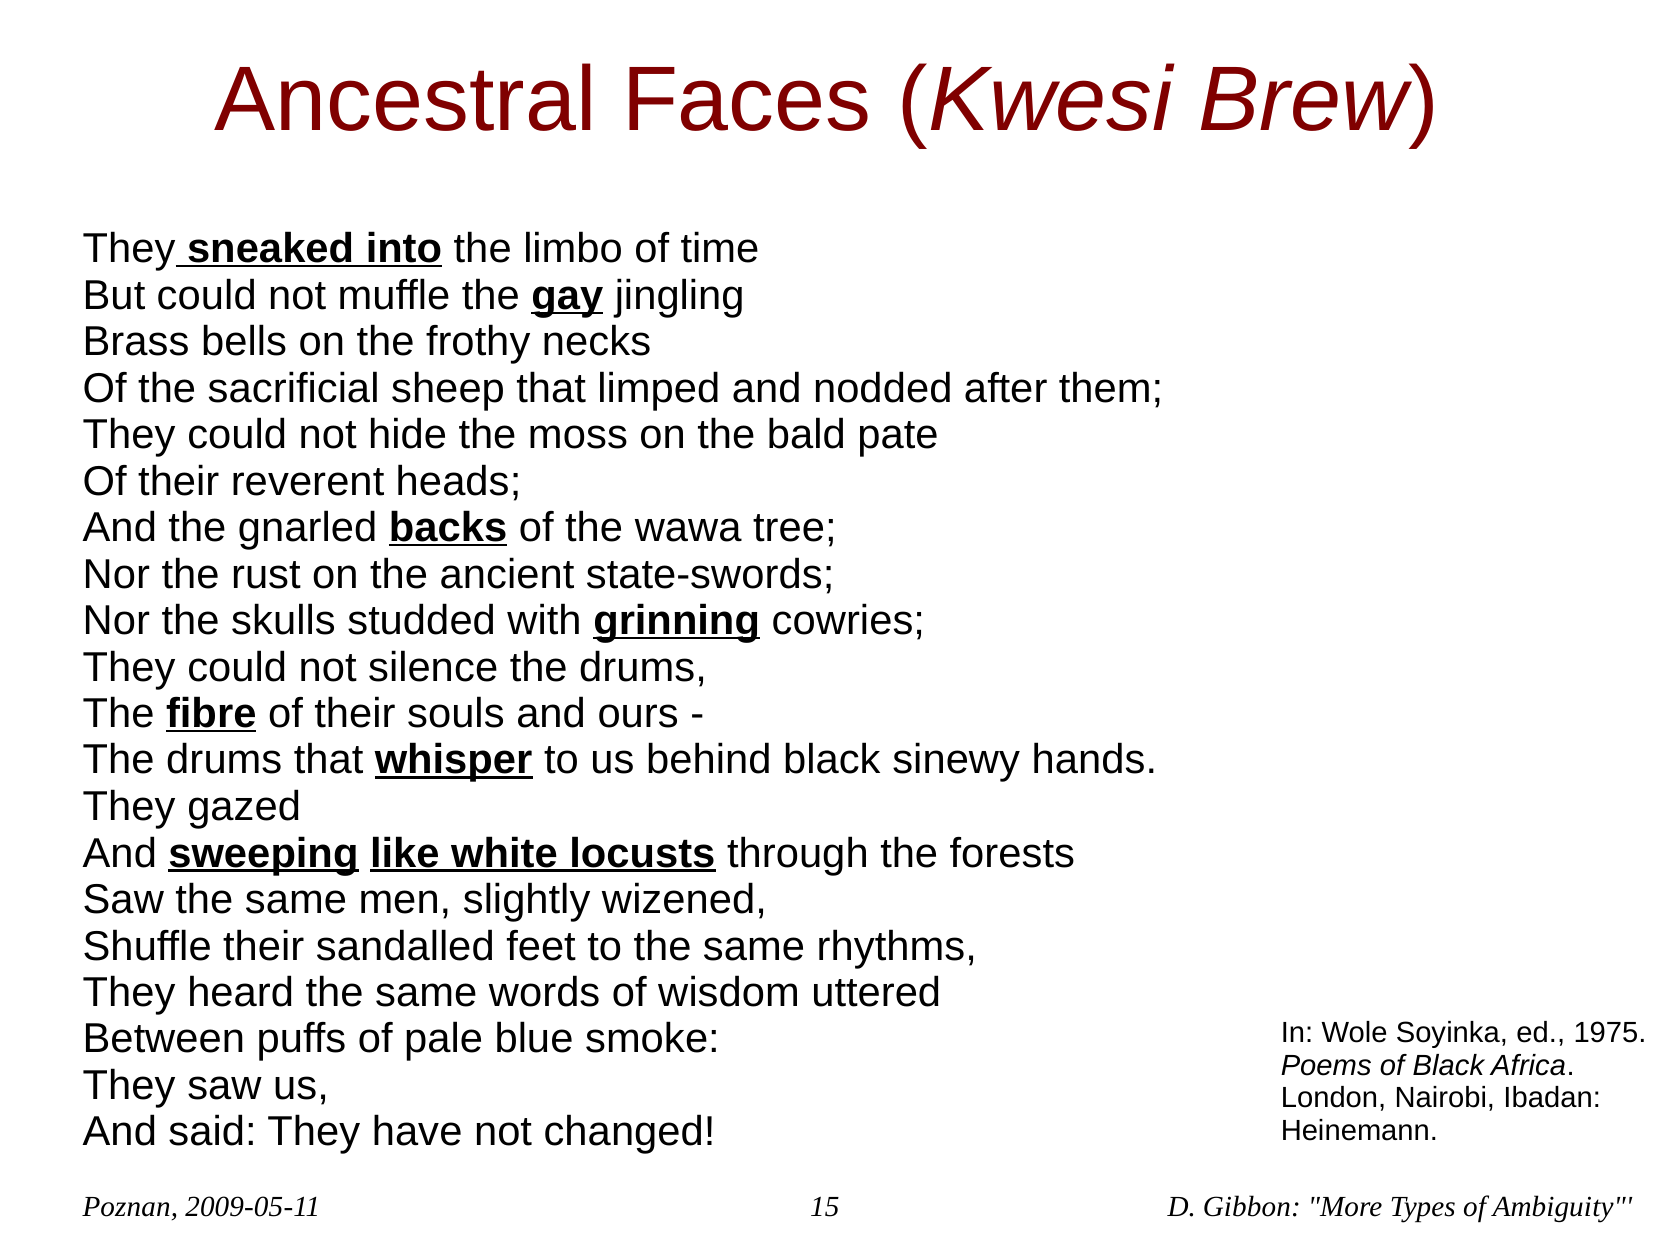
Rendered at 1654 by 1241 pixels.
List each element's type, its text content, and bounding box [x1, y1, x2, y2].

list They sneaked into the limbo of time But could not muffle the gay jingling Brass bells on the frothy necks Of the sacrificial sheep that limped and nodded after them; They could not hide the moss on the bald pate Of their reverent heads; And the gnarled backs of the wawa tree; Nor the rust on the ancient state-swords; Nor the skulls studded with grinning cowries; They could not silence the drums, The fibre of their souls and ours - The drums that whisper to us behind black sinewy hands. They gazed And sweeping like white locusts through the forests Saw the same men, slightly wizened, Shuffle their sandalled feet to the same rhythms, They heard the same words of wisdom uttered Between puffs of pale blue smoke: They saw us, And said: They have not changed! [82, 225, 1612, 1163]
title Ancestral Faces (Kwesi Brew) [0, 23, 1653, 174]
list In: Wole Soyinka, ed., 1975. Poems of Black Africa. London, Nairobi, Ibadan: Heinemann. [1280, 1015, 1653, 1148]
